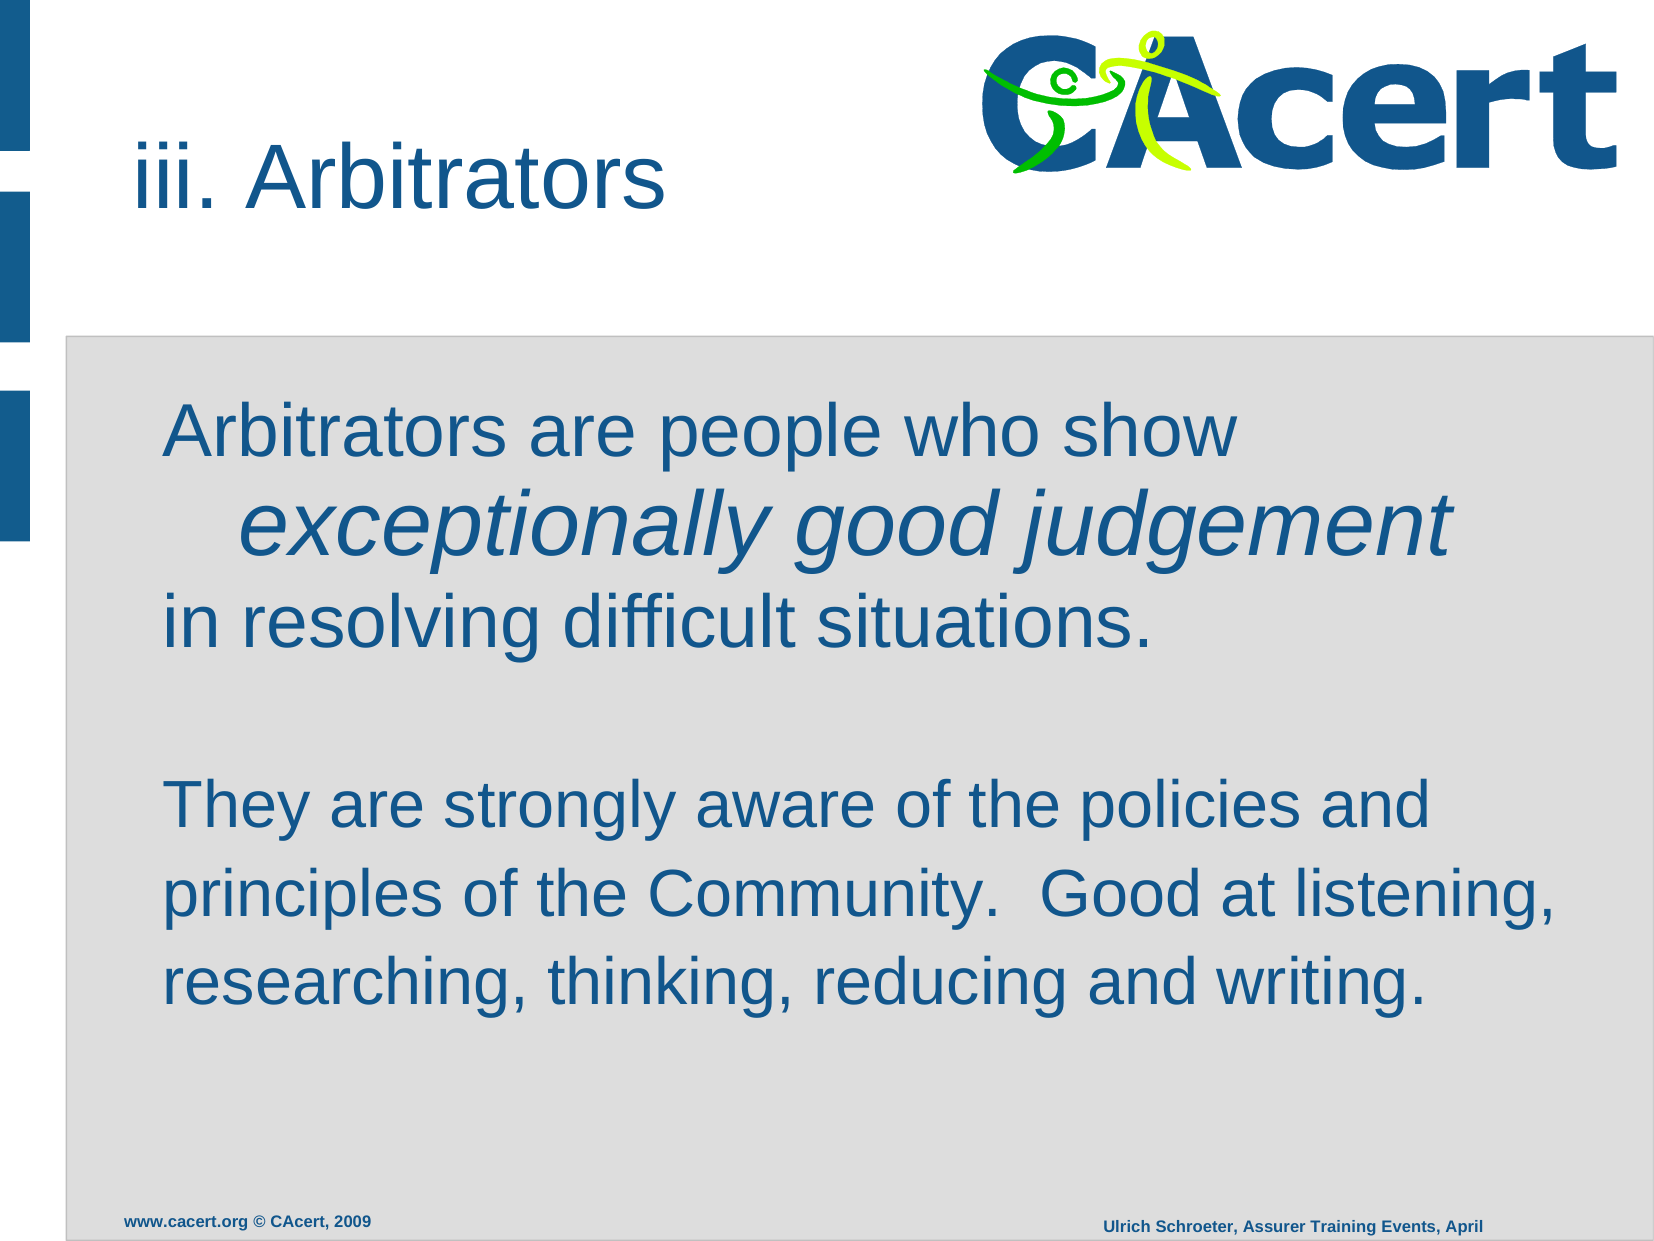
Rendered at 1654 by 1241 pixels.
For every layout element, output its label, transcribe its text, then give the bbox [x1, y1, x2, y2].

text_box Arbitrators are people who show exceptionally good judgement in resolving difficult situations. They are strongly aware of the policies and principles of the Community. Good at listening, researching, thinking, reducing and writing. [147, 376, 1626, 1030]
text_box iii. Arbitrators [118, 118, 683, 239]
